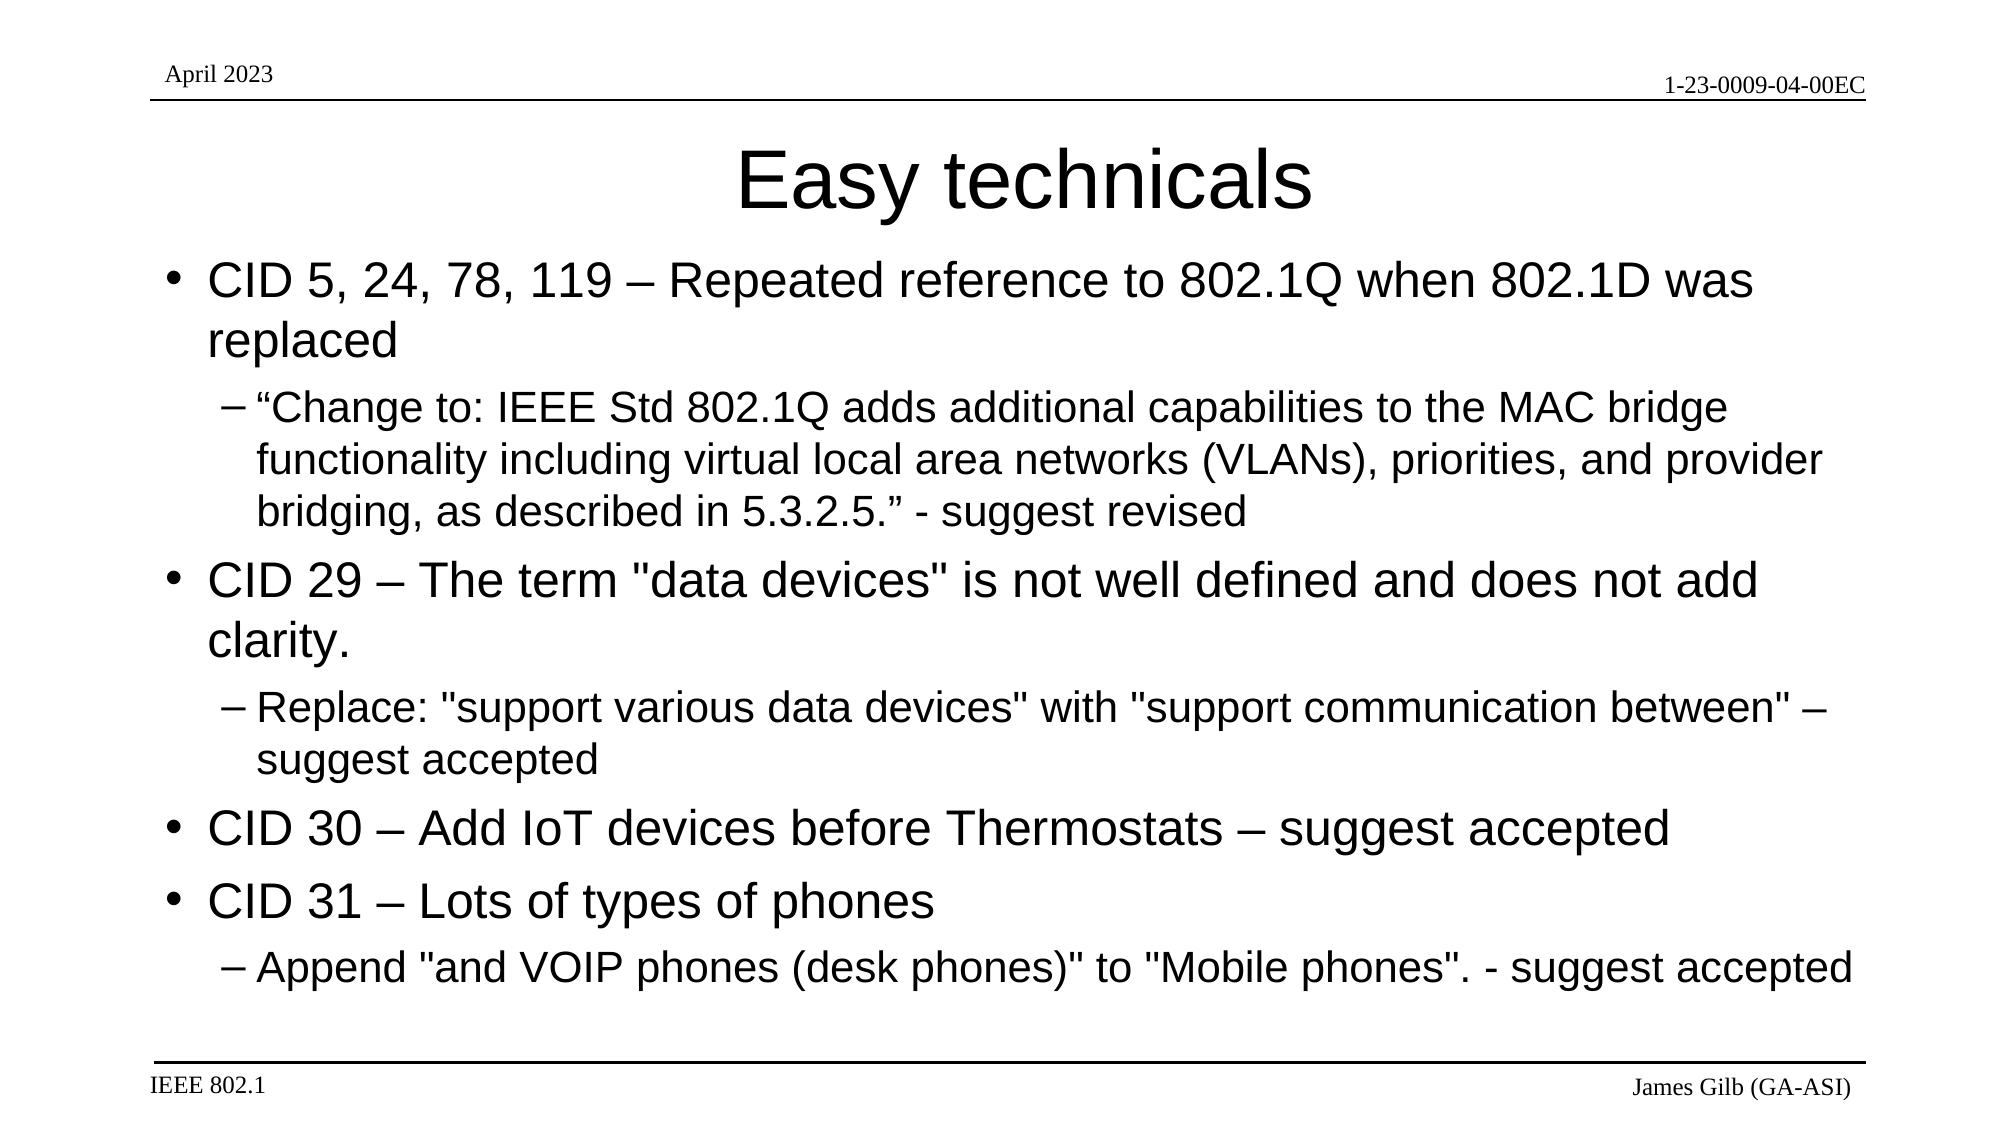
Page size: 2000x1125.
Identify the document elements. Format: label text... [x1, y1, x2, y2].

title Easy technicals [149, 112, 1900, 238]
list CID 5, 24, 78, 119 – Repeated reference to 802.1Q when 802.1D was replaced “Change to: IEEE Std 802.1Q adds additional capabilities to the MAC bridge functionality including virtual local area networks (VLANs), priorities, and provider bridging, as described in 5.3.2.5.” - suggest revised CID 29 – The term "data devices" is not well defined and does not add clarity. Replace: "support various data devices" with "support communication between" – suggest accepted CID 30 – Add IoT devices before Thermostats – suggest accepted CID 31 – Lots of types of phones Append "and VOIP phones (desk phones)" to "Mobile phones". - suggest accepted [149, 239, 1900, 1051]
